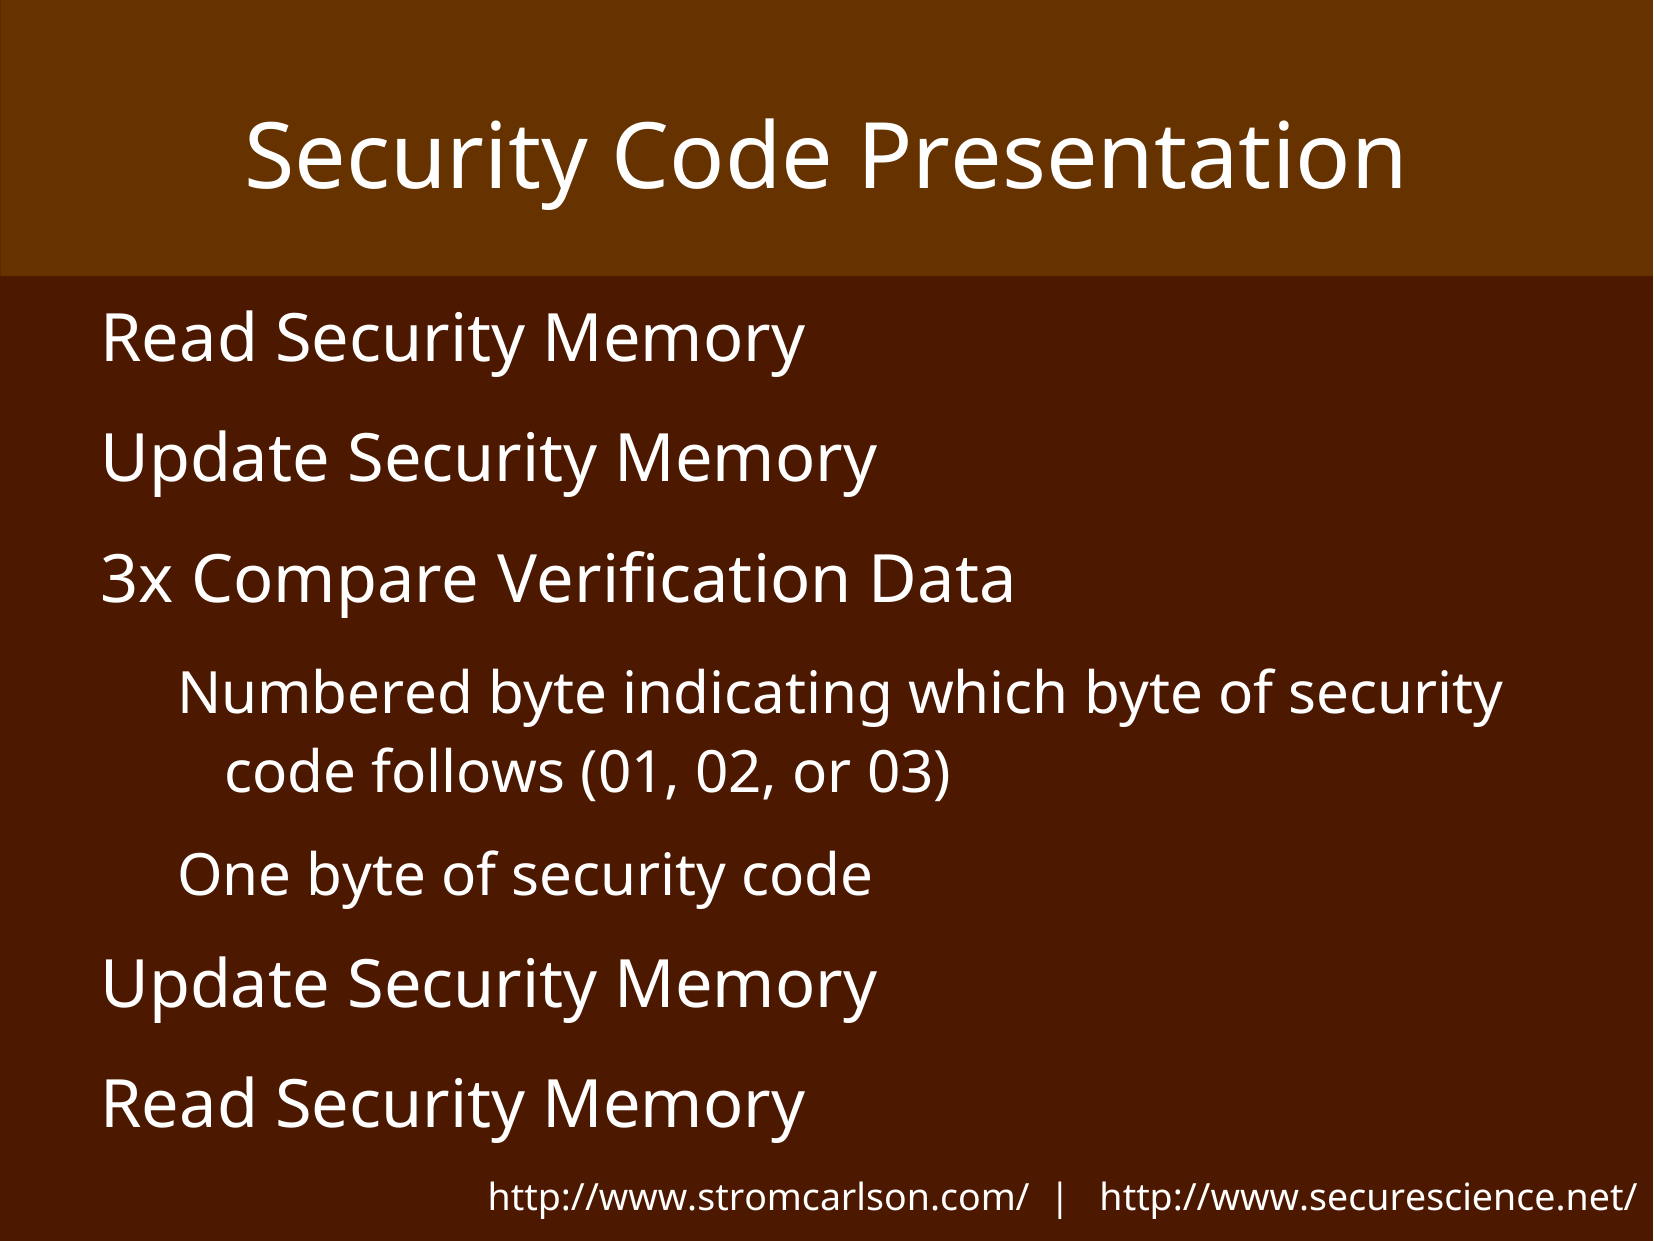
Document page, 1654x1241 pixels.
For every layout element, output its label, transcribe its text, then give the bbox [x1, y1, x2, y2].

title Security Code Presentation [82, 49, 1571, 257]
list Read Security Memory Update Security Memory 3x Compare Verification Data Numbered byte indicating which byte of security code follows (01, 02, or 03) One byte of security code Update Security Memory Read Security Memory [82, 290, 1571, 1109]
